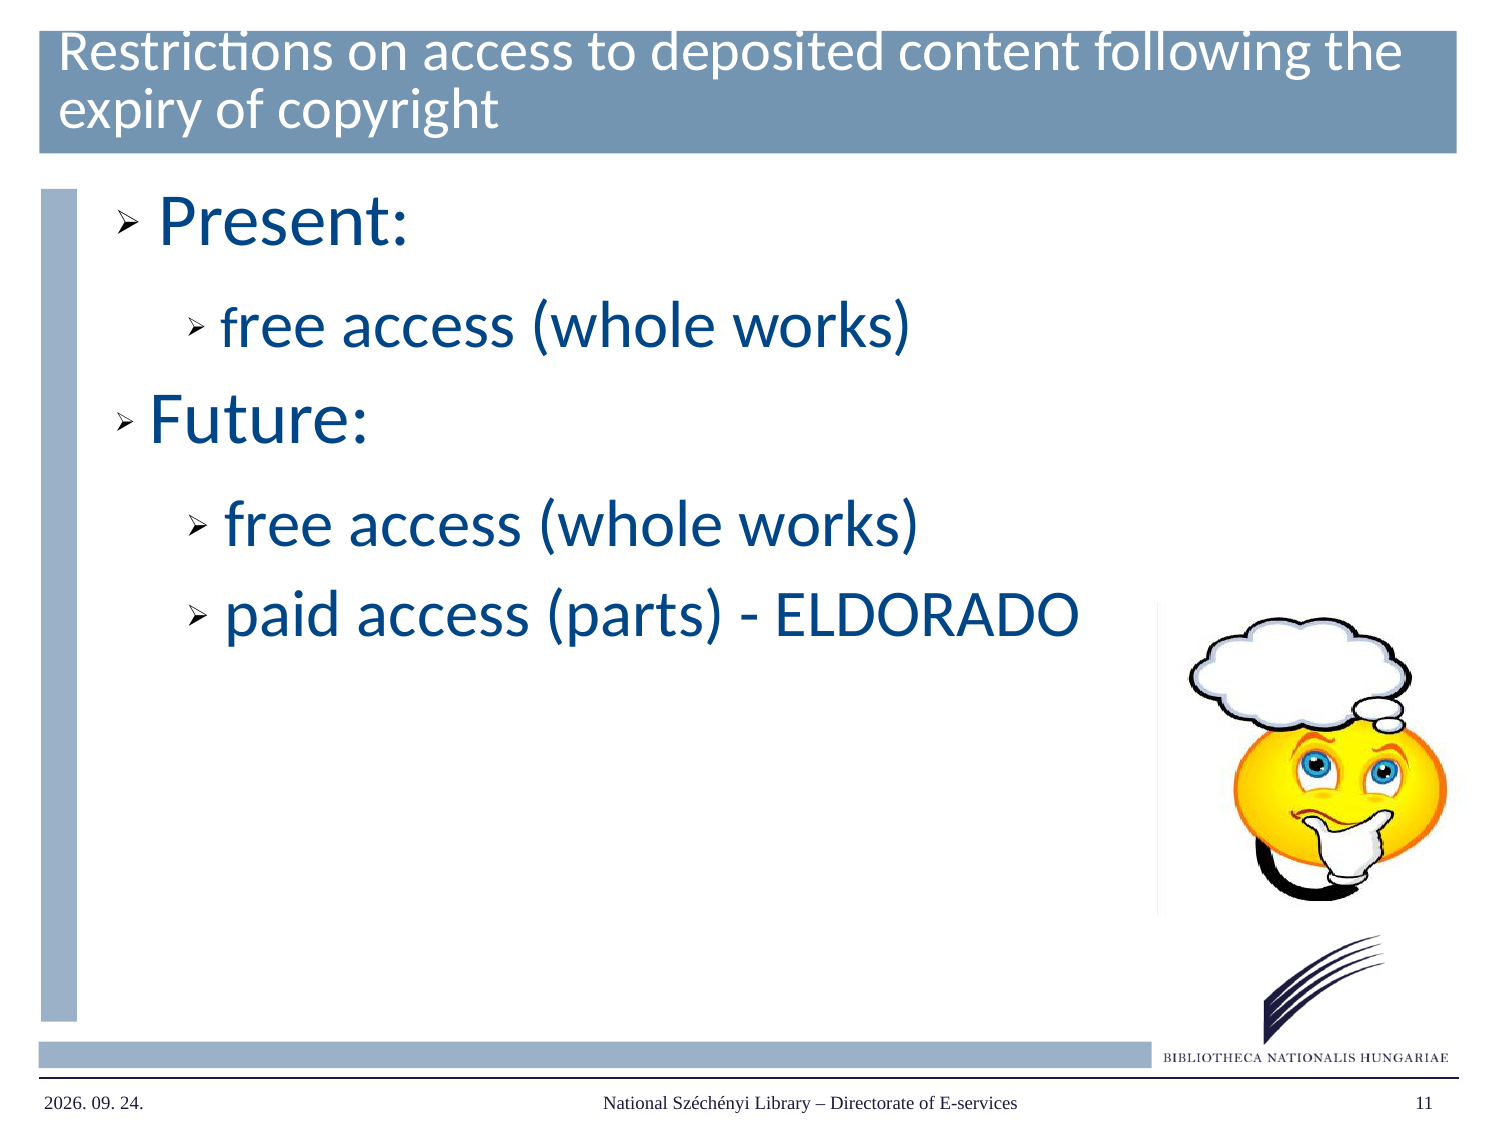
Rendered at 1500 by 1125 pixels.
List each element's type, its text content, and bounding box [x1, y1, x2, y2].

picture [1163, 935, 1448, 1062]
picture [1157, 602, 1477, 915]
title Restrictions on access to deposited content following the expiry of copyright [59, 13, 1497, 157]
list Present: free access (whole works) Future: free access (whole works) paid access (parts) - ELDORADO [97, 189, 1418, 1016]
